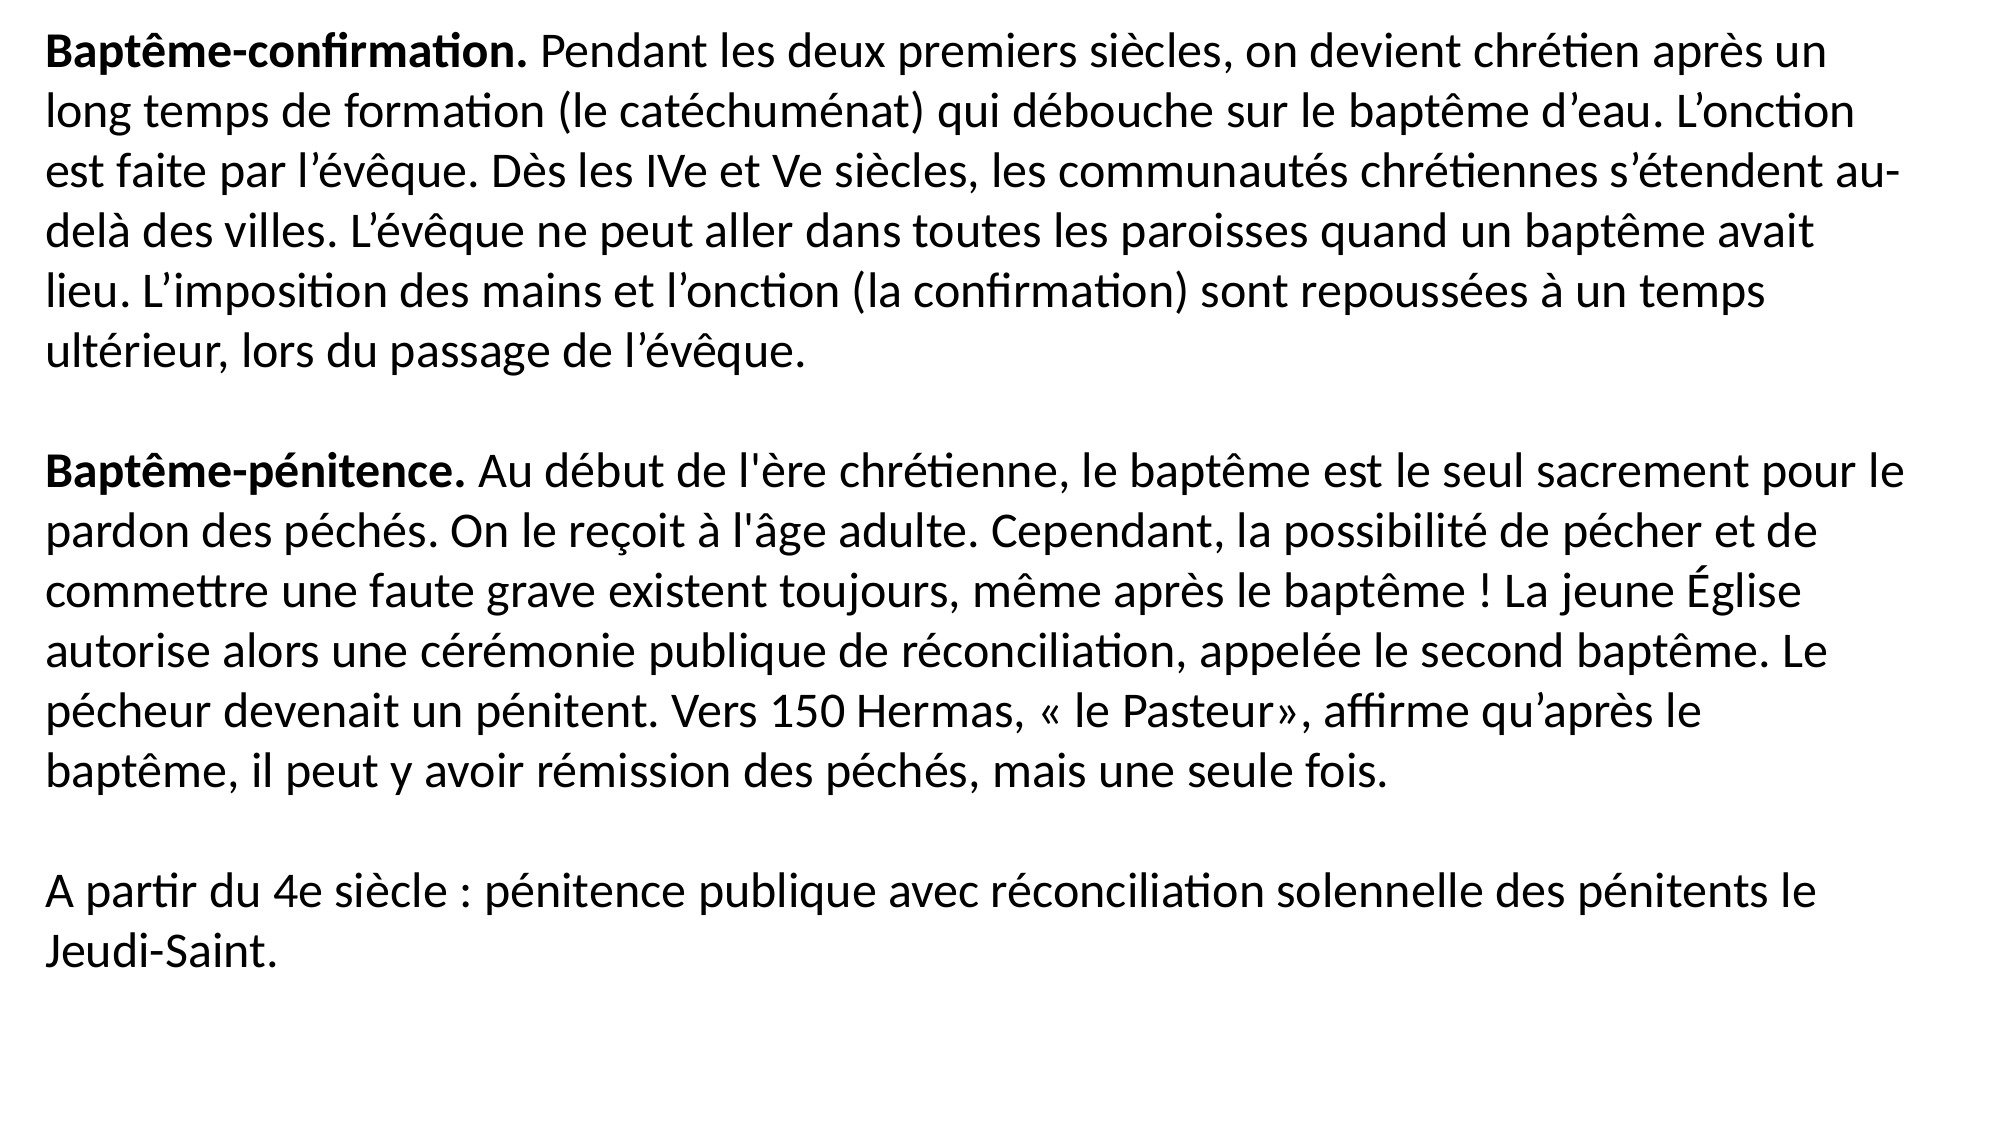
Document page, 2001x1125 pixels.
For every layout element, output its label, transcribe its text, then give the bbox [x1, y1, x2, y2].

text_box Baptême-confirmation. Pendant les deux premiers siècles, on devient chrétien après un long temps de formation (le catéchuménat) qui débouche sur le baptême d’eau. L’onction est faite par l’évêque. Dès les IVe et Ve siècles, les communautés chrétiennes s’étendent au-delà des villes. L’évêque ne peut aller dans toutes les paroisses quand un baptême avait lieu. L’imposition des mains et l’onction (la confirmation) sont repoussées à un temps ultérieur, lors du passage de l’évêque. Baptême-pénitence. Au début de l'ère chrétienne, le baptême est le seul sacrement pour le pardon des péchés. On le reçoit à l'âge adulte. Cependant, la possibilité de pécher et de commettre une faute grave existent toujours, même après le baptême ! La jeune Église autorise alors une cérémonie publique de réconciliation, appelée le second baptême. Le pécheur devenait un pénitent. Vers 150 Hermas, « le Pasteur», affirme qu’après le baptême, il peut y avoir rémission des péchés, mais une seule fois. A partir du 4e siècle : pénitence publique avec réconciliation solennelle des pénitents le Jeudi-Saint. [30, 9, 1925, 1055]
